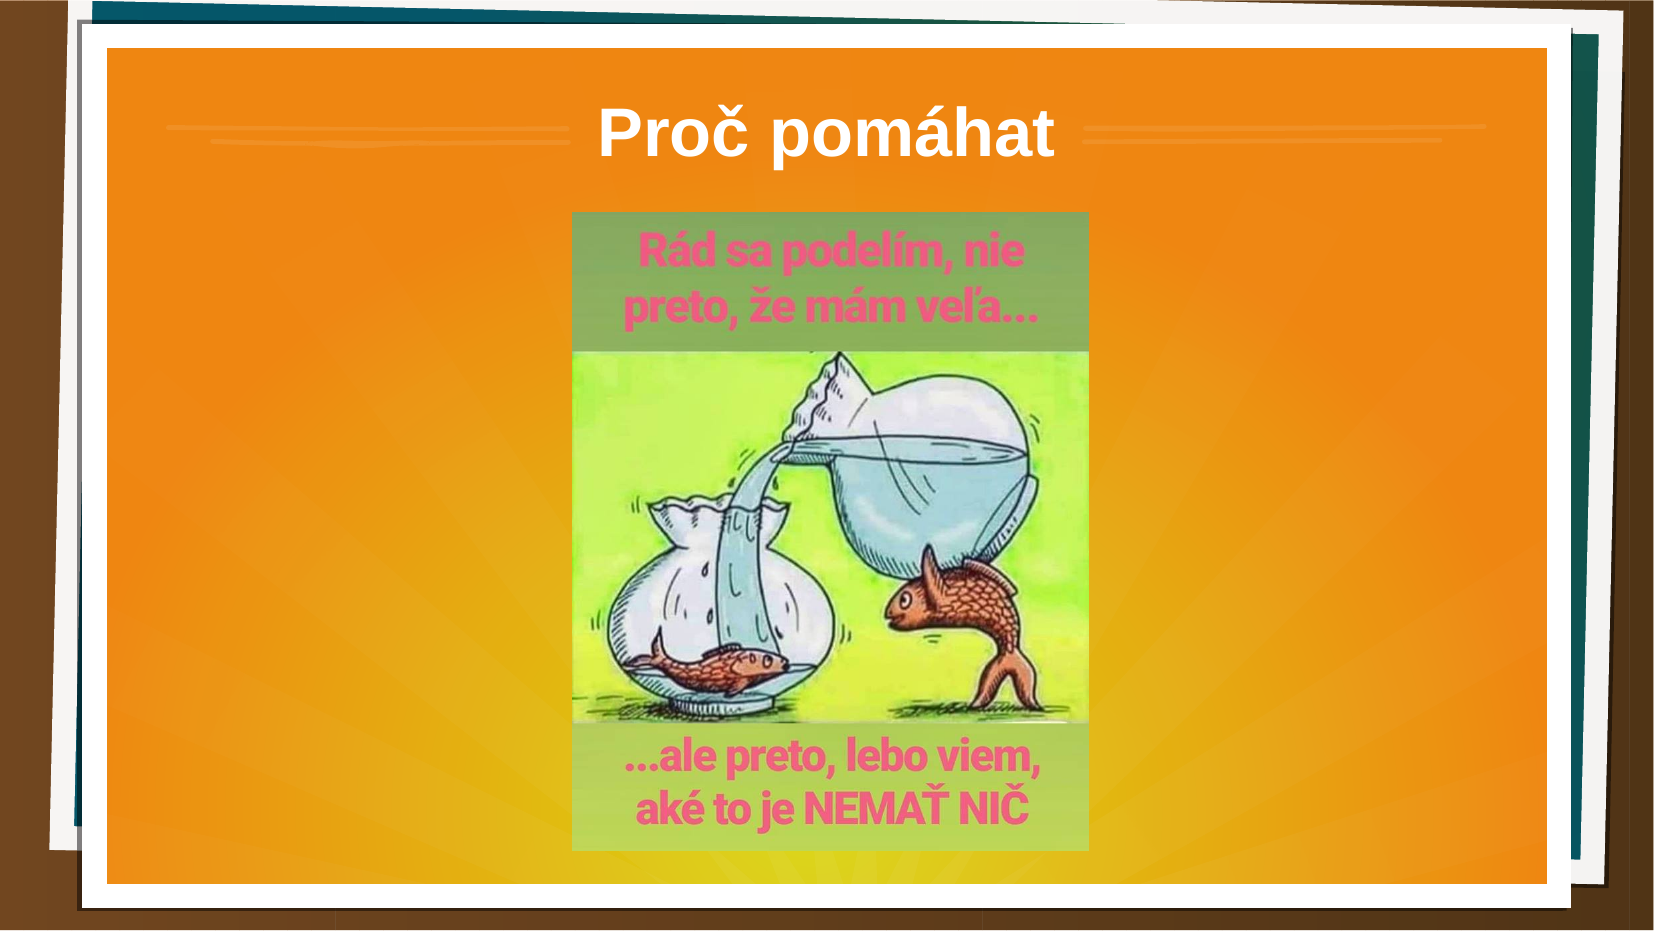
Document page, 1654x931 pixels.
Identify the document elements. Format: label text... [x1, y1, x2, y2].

picture [572, 212, 1089, 851]
title Proč pomáhat [566, 59, 1087, 207]
